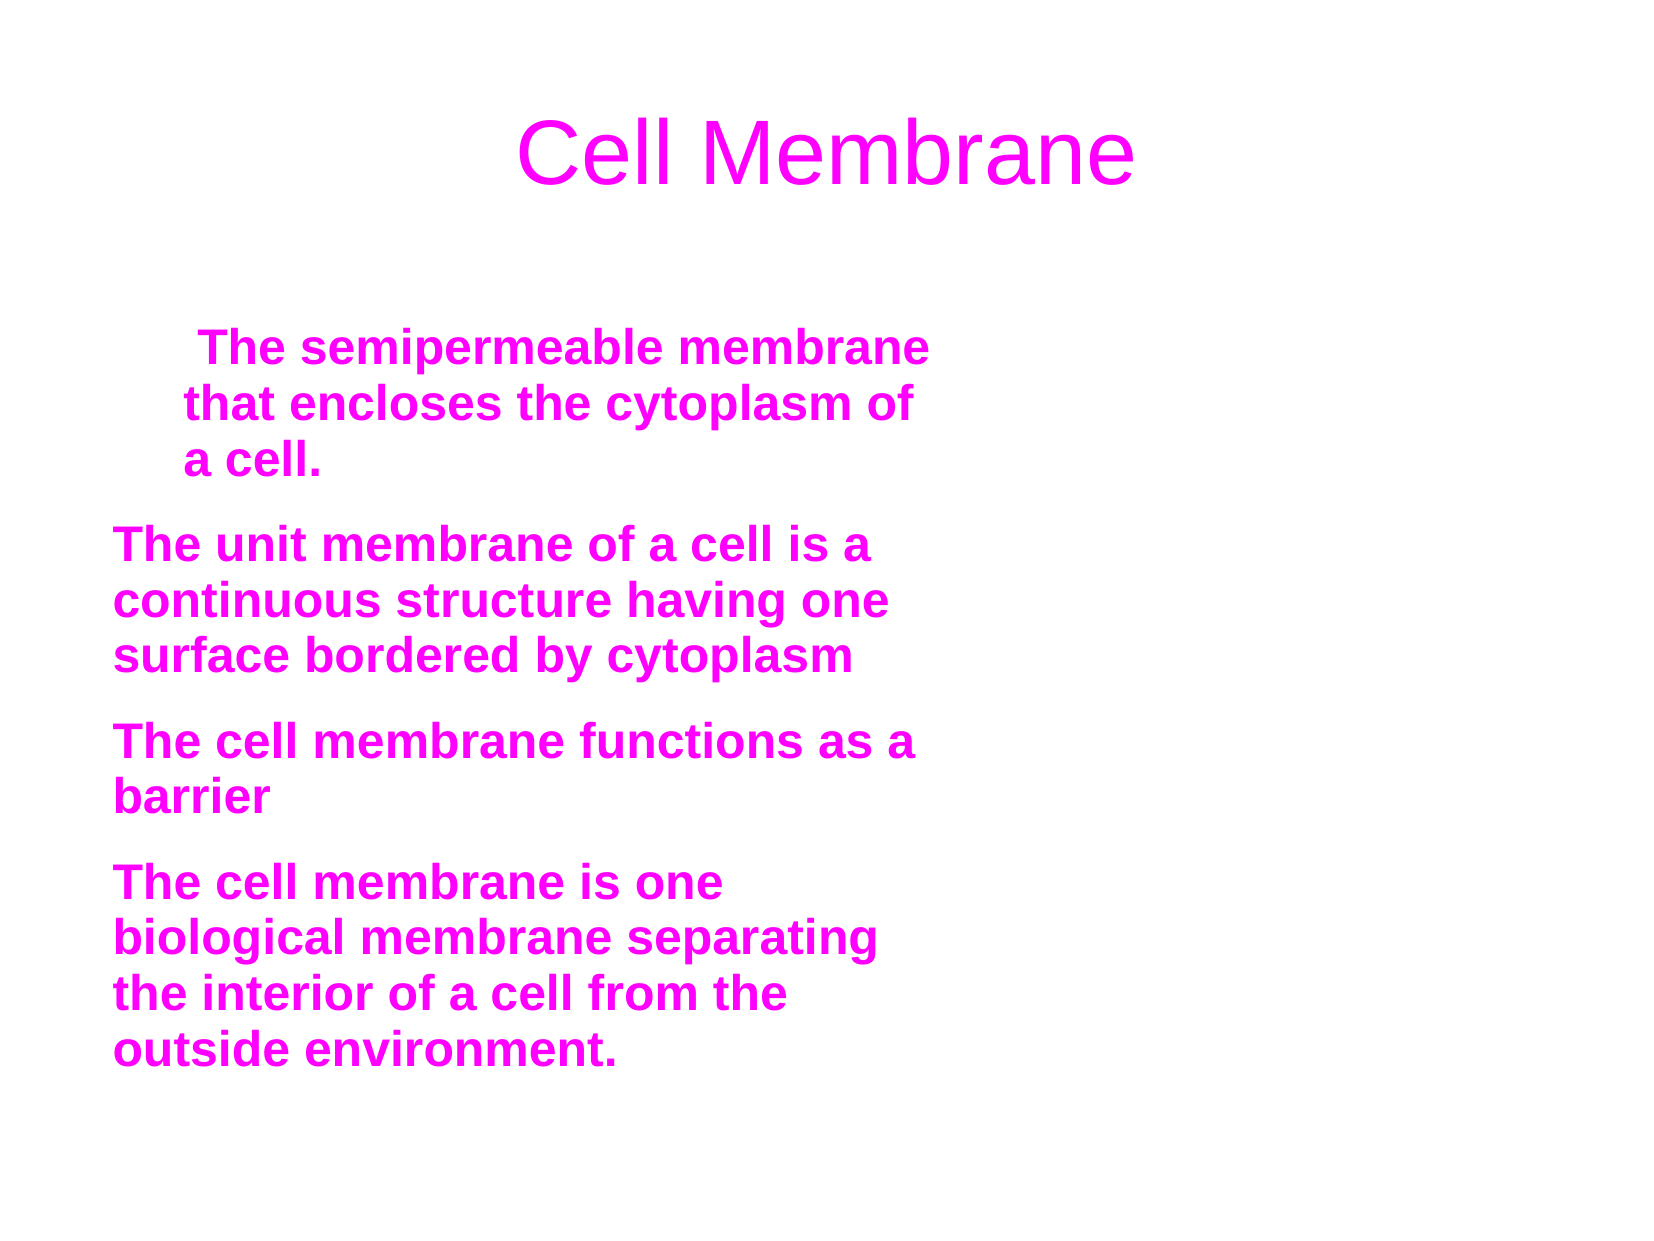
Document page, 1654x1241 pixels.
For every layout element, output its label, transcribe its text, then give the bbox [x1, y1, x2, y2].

list The semipermeable membrane that encloses the cytoplasm of a cell. The unit membrane of a cell is a continuous structure having one surface bordered by cytoplasm The cell membrane functions as a barrier The cell membrane is one biological membrane separating the interior of a cell from the outside environment. [112, 319, 938, 1092]
title Cell Membrane [82, 49, 1571, 257]
